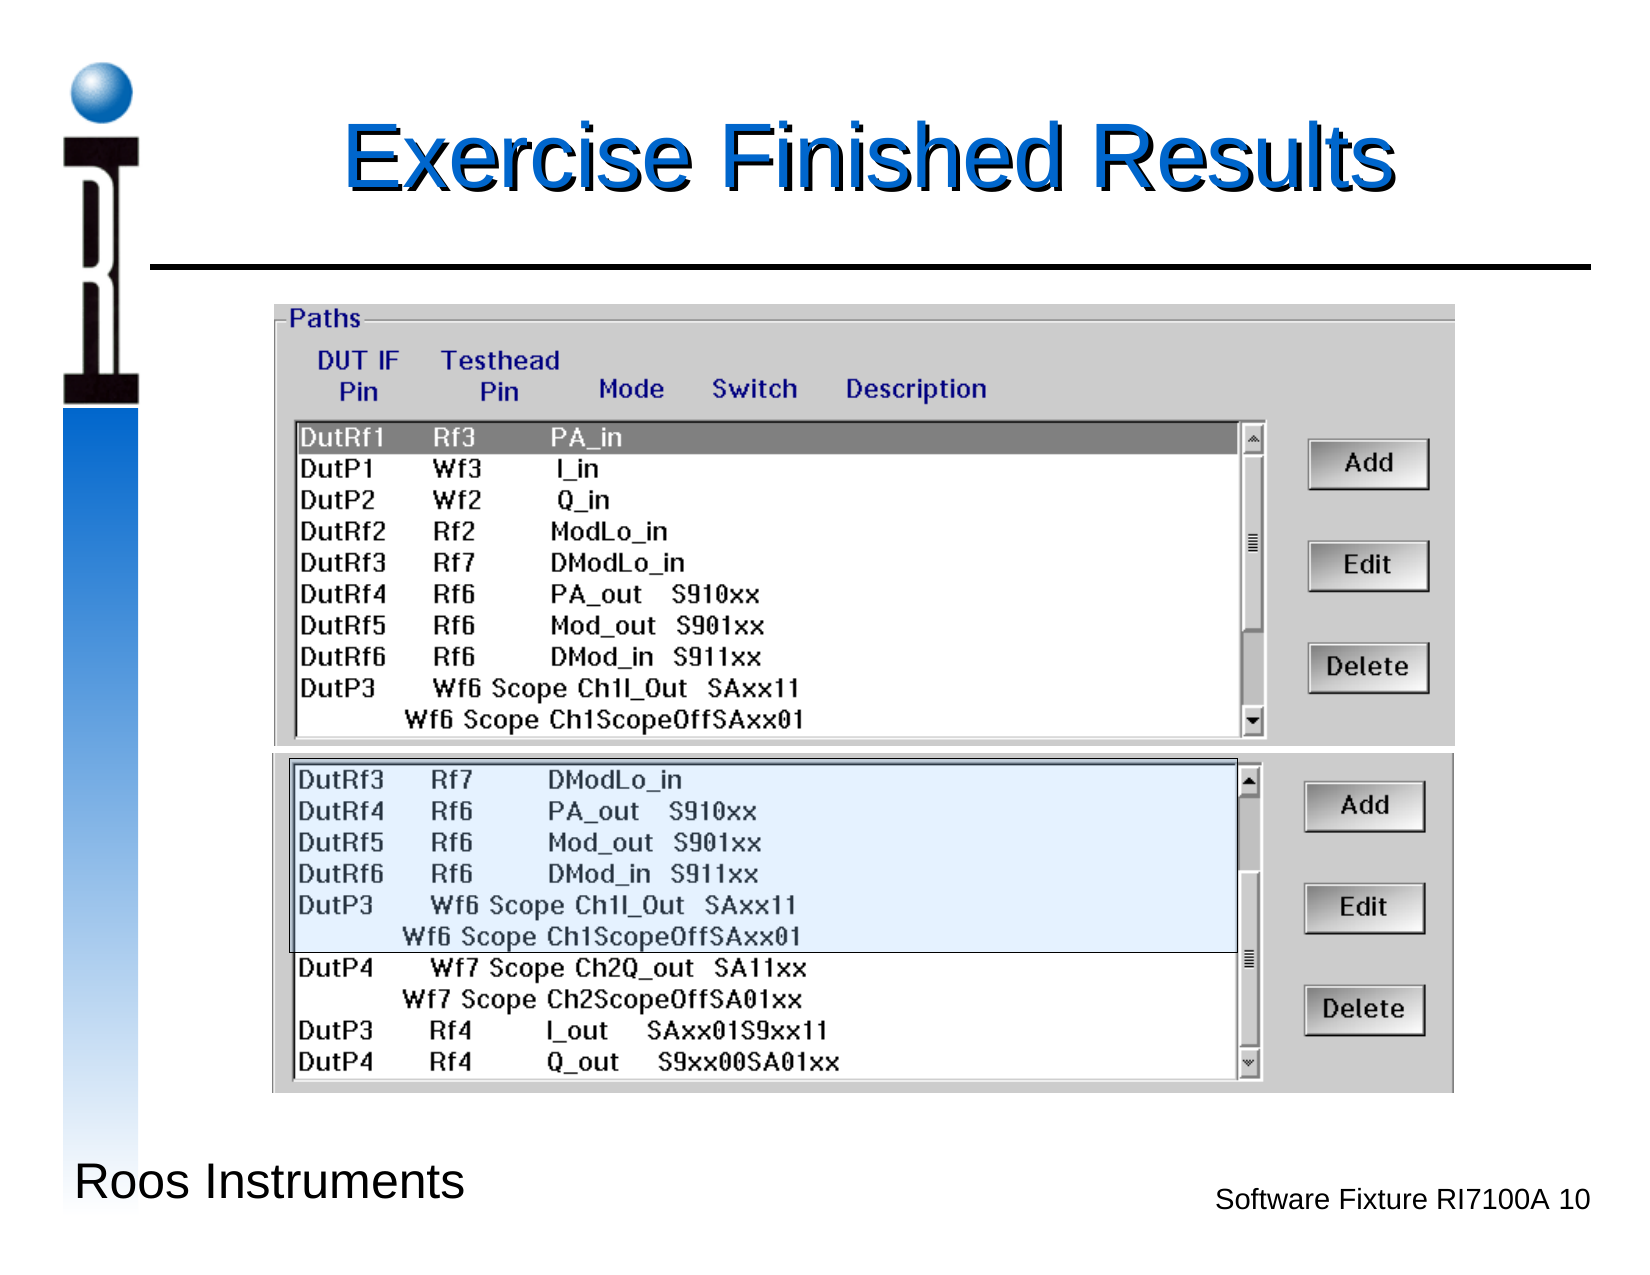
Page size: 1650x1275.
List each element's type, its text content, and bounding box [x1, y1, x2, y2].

picture [272, 753, 1454, 1093]
picture [59, 59, 144, 411]
picture [274, 304, 1455, 746]
title Exercise Finished Results [147, 59, 1591, 253]
text_box [289, 758, 1238, 953]
